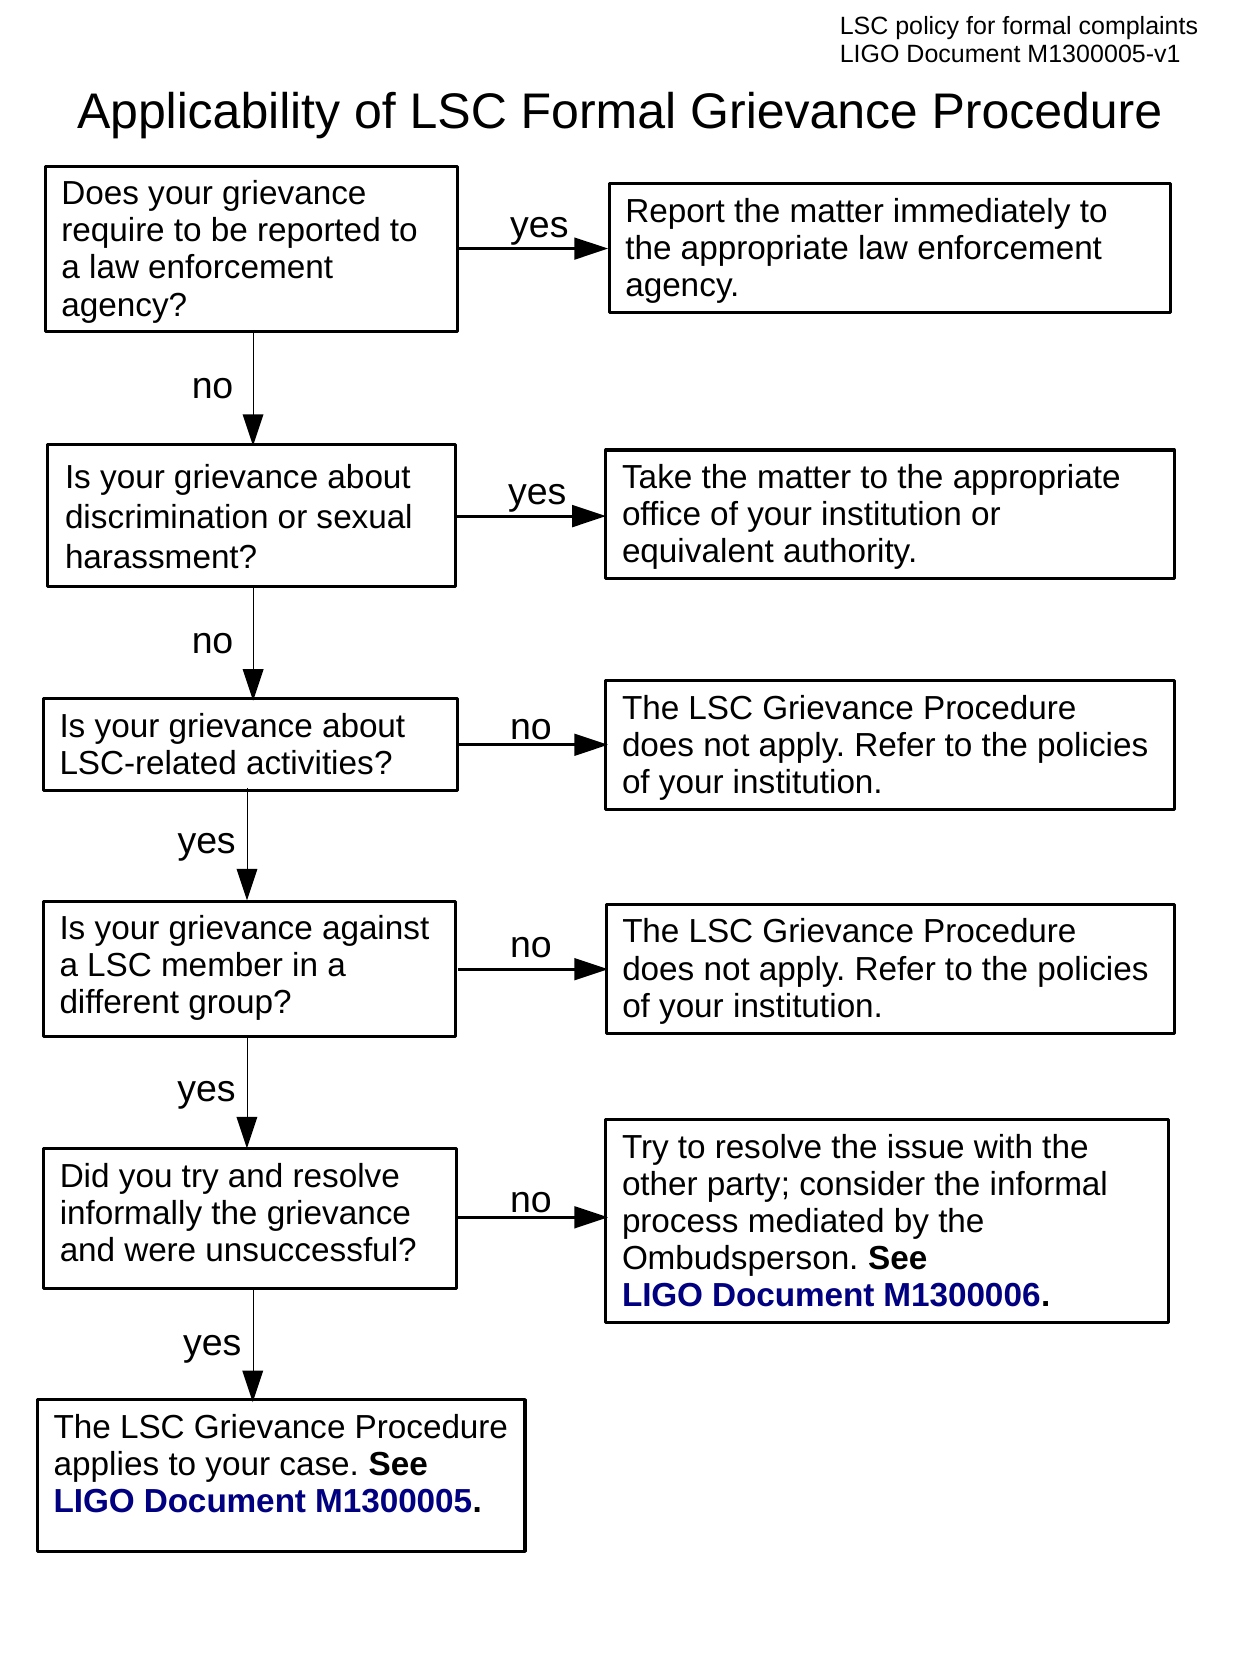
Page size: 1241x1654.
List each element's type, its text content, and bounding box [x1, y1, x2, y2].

text_box no [168, 353, 257, 411]
text_box no [495, 694, 567, 743]
text_box yes [162, 1056, 251, 1114]
text_box Is your grievance against a LSC member in a different group? [43, 901, 456, 1037]
text_box yes [168, 1310, 257, 1368]
text_box no [495, 913, 567, 968]
text_box Does your grievance require to be reported to a law enforcement agency? [45, 166, 458, 332]
text_box Take the matter to the appropriate office of your institution or equivalent authority. [605, 450, 1175, 579]
text_box The LSC Grievance Procedure does not apply. Refer to the policies of your institution. [606, 904, 1175, 1034]
text_box Did you try and resolve informally the grievance and were unsuccessful? [43, 1148, 457, 1289]
text_box Is your grievance about LSC-related activities? [43, 698, 458, 791]
text_box yes [162, 808, 251, 866]
text_box The LSC Grievance Procedure applies to your case. See LIGO Document M1300005. [37, 1399, 526, 1552]
text_box no [168, 608, 257, 666]
text_box Try to resolve the issue with the other party; consider the informal process mediated by the Ombudsperson. See LIGO Document M1300006. [605, 1119, 1169, 1323]
text_box Report the matter immediately to the appropriate law enforcement agency. [609, 183, 1171, 313]
text_box no [495, 746, 567, 752]
text_box no [495, 1219, 567, 1224]
text_box Applicability of LSC Formal Grievance Procedure [0, 61, 1241, 156]
text_box yes [493, 459, 565, 515]
text_box LSC policy for formal complaints LIGO Document M1300005-v1 [825, 4, 1238, 76]
text_box no [495, 1167, 567, 1216]
text_box Is your grievance about discrimination or sexual harassment? [47, 444, 456, 587]
text_box yes [495, 192, 567, 247]
text_box The LSC Grievance Procedure does not apply. Refer to the policies of your institution. [605, 680, 1175, 810]
